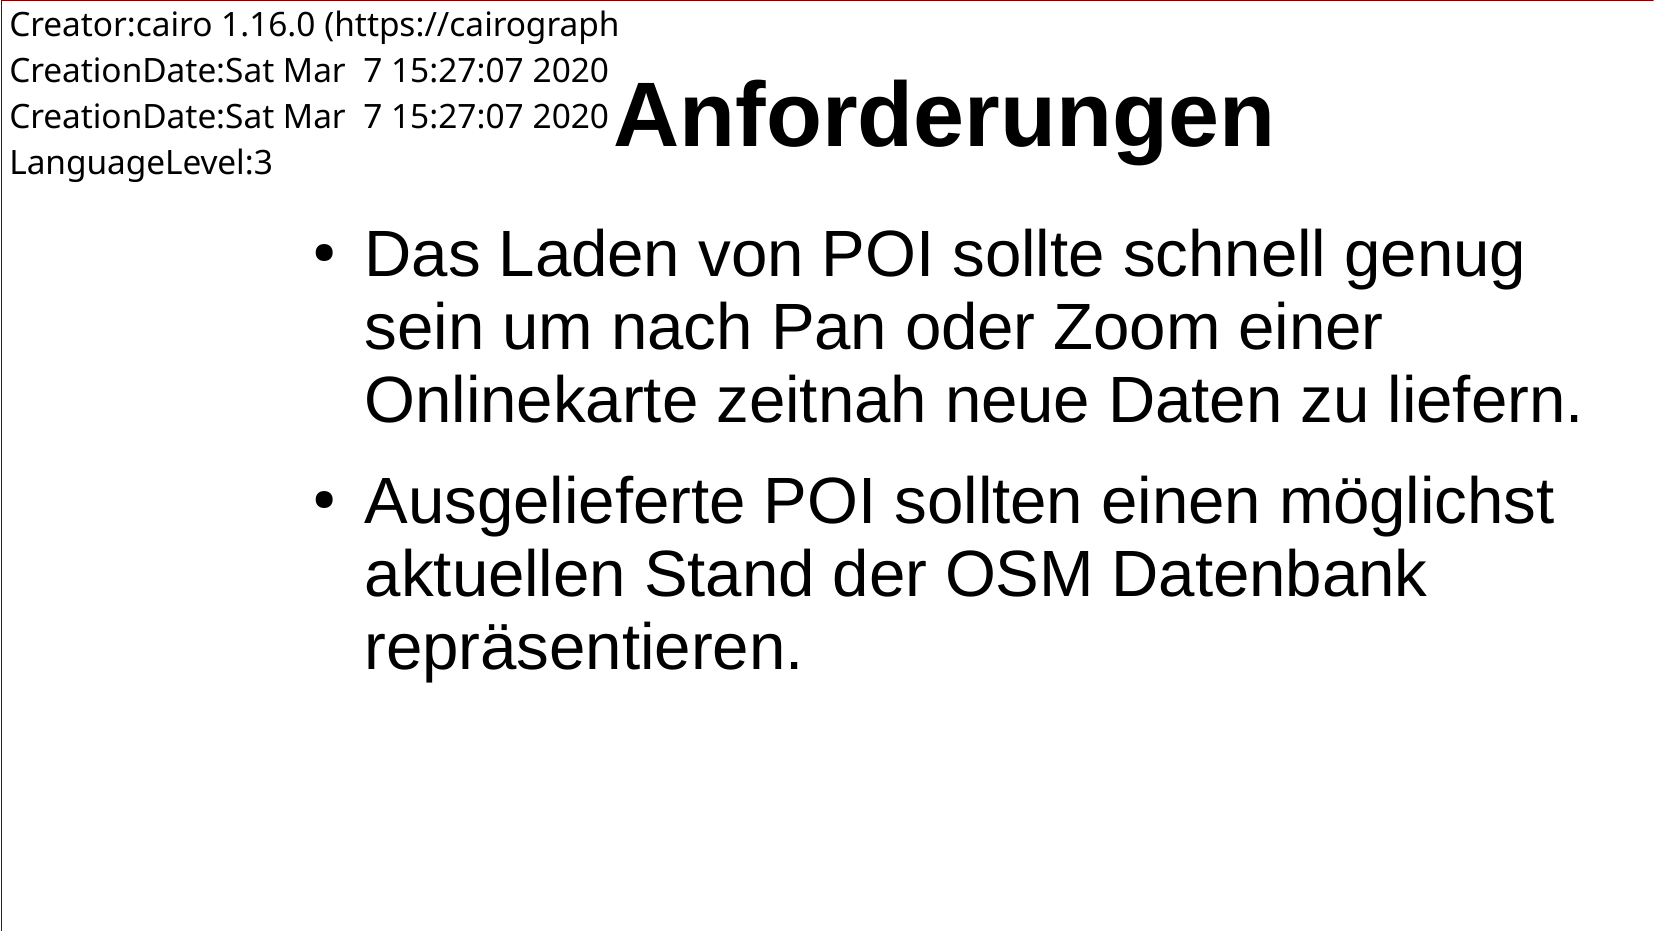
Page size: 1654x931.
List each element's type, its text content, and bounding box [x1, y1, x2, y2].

title Anforderungen [295, 37, 1595, 193]
list Das Laden von POI sollte schnell genug sein um nach Pan oder Zoom einer Onlinekarte zeitnah neue Daten zu liefern. Ausgelieferte POI sollten einen möglichst aktuellen Stand der OSM Datenbank repräsentieren. [295, 217, 1595, 758]
